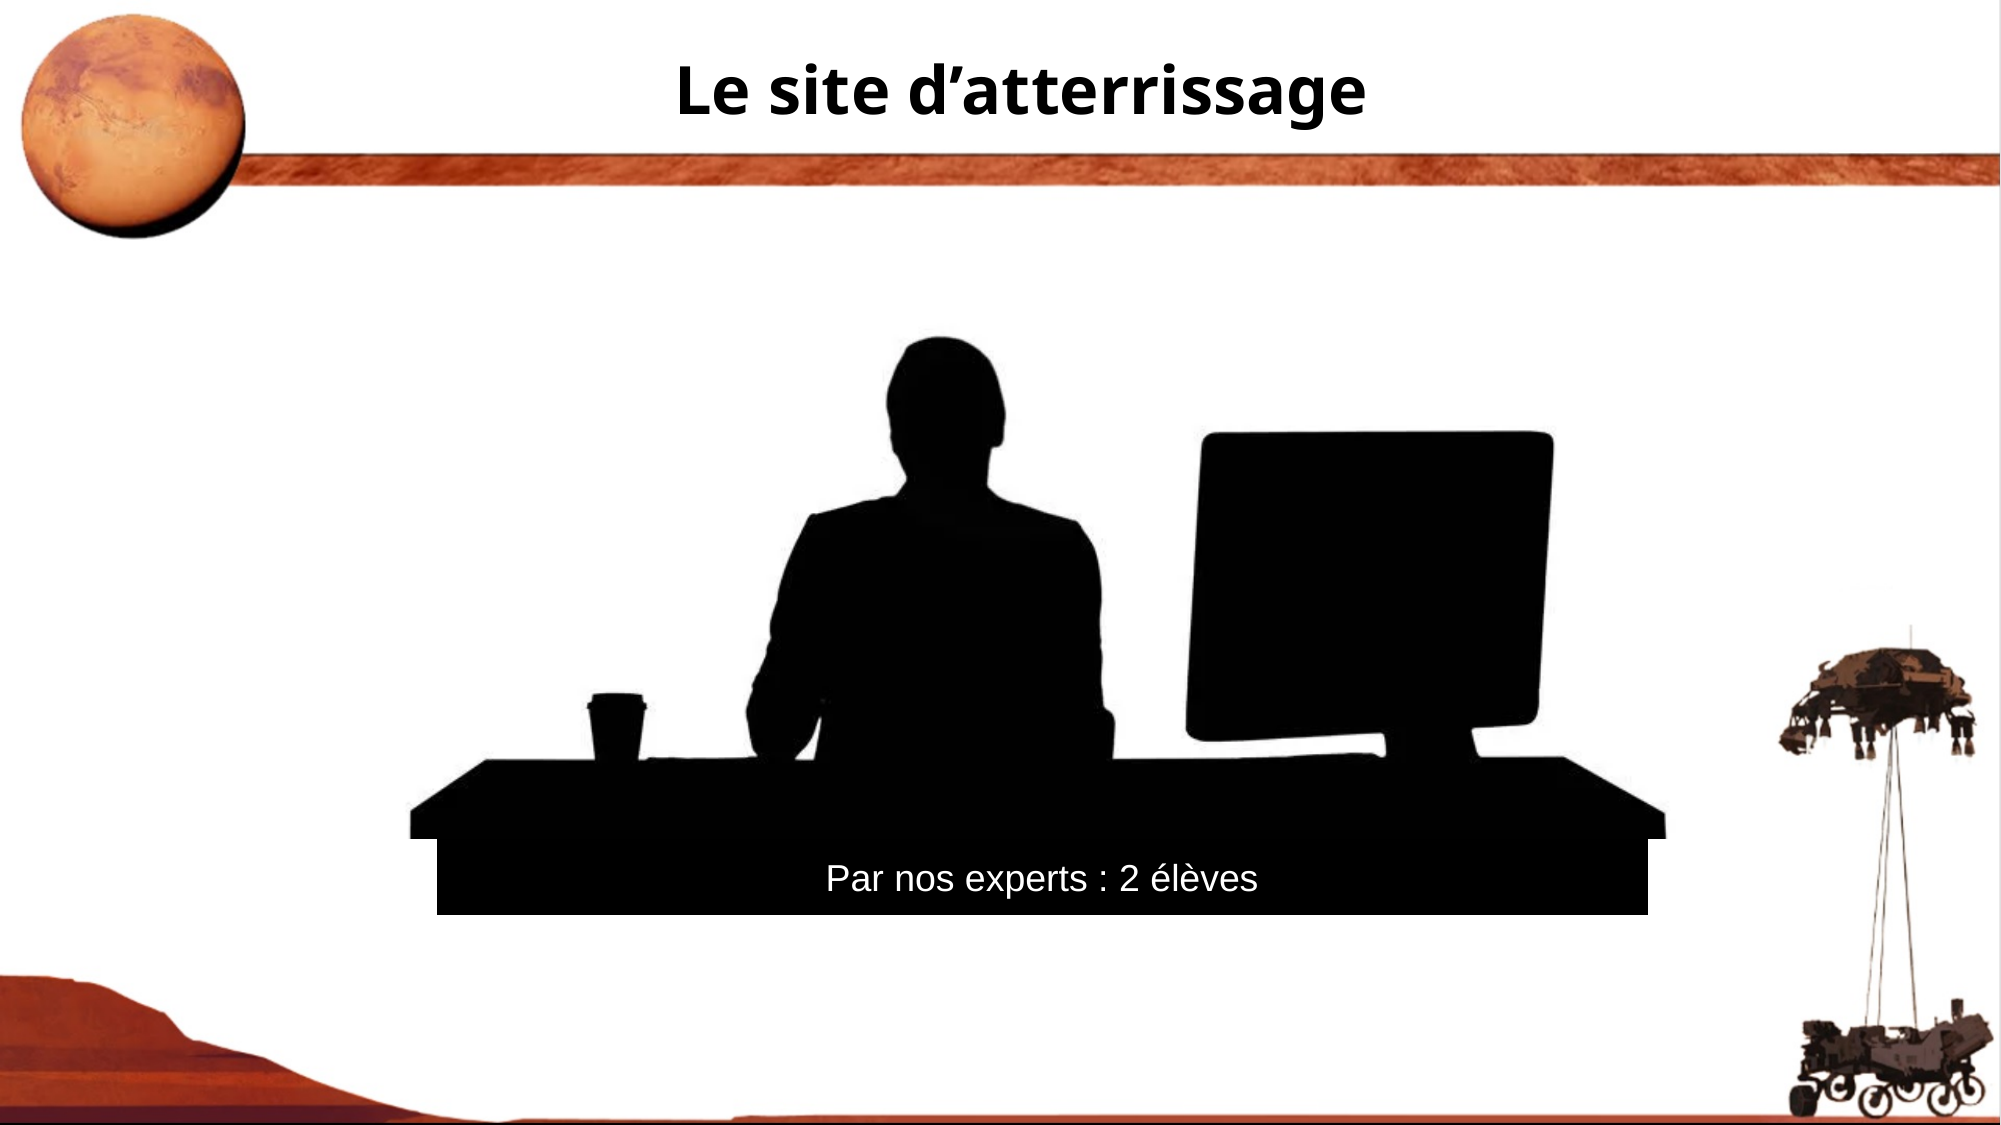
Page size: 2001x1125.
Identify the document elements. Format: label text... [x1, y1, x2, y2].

text_box Le site d’atterrissage [253, 40, 1789, 149]
text_box Par nos experts : 2 élèves [437, 839, 1648, 915]
picture [0, 0, 2001, 1125]
